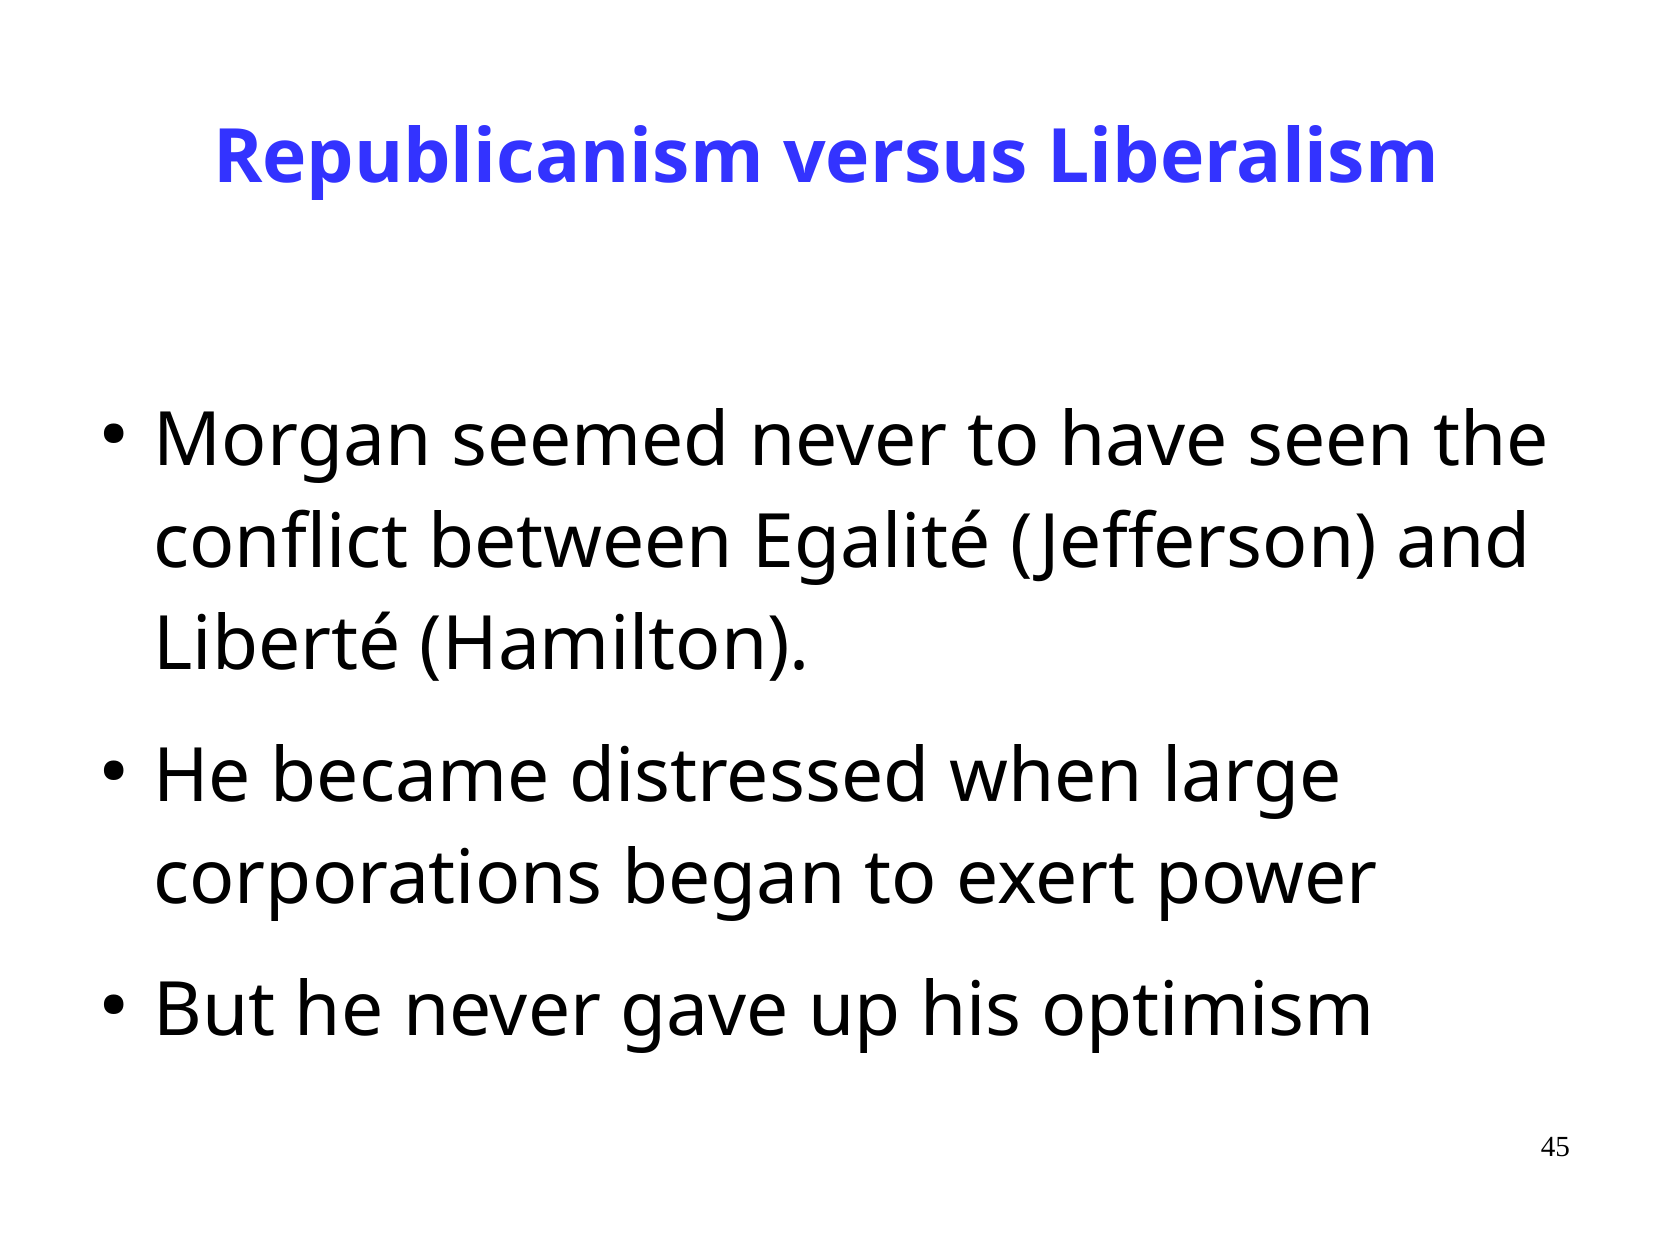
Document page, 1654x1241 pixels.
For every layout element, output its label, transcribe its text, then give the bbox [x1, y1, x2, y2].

list Morgan seemed never to have seen the conflict between Egalité (Jefferson) and Liberté (Hamilton). He became distressed when large corporations began to exert power But he never gave up his optimism [82, 384, 1571, 1204]
title Republicanism versus Liberalism [82, 49, 1571, 257]
